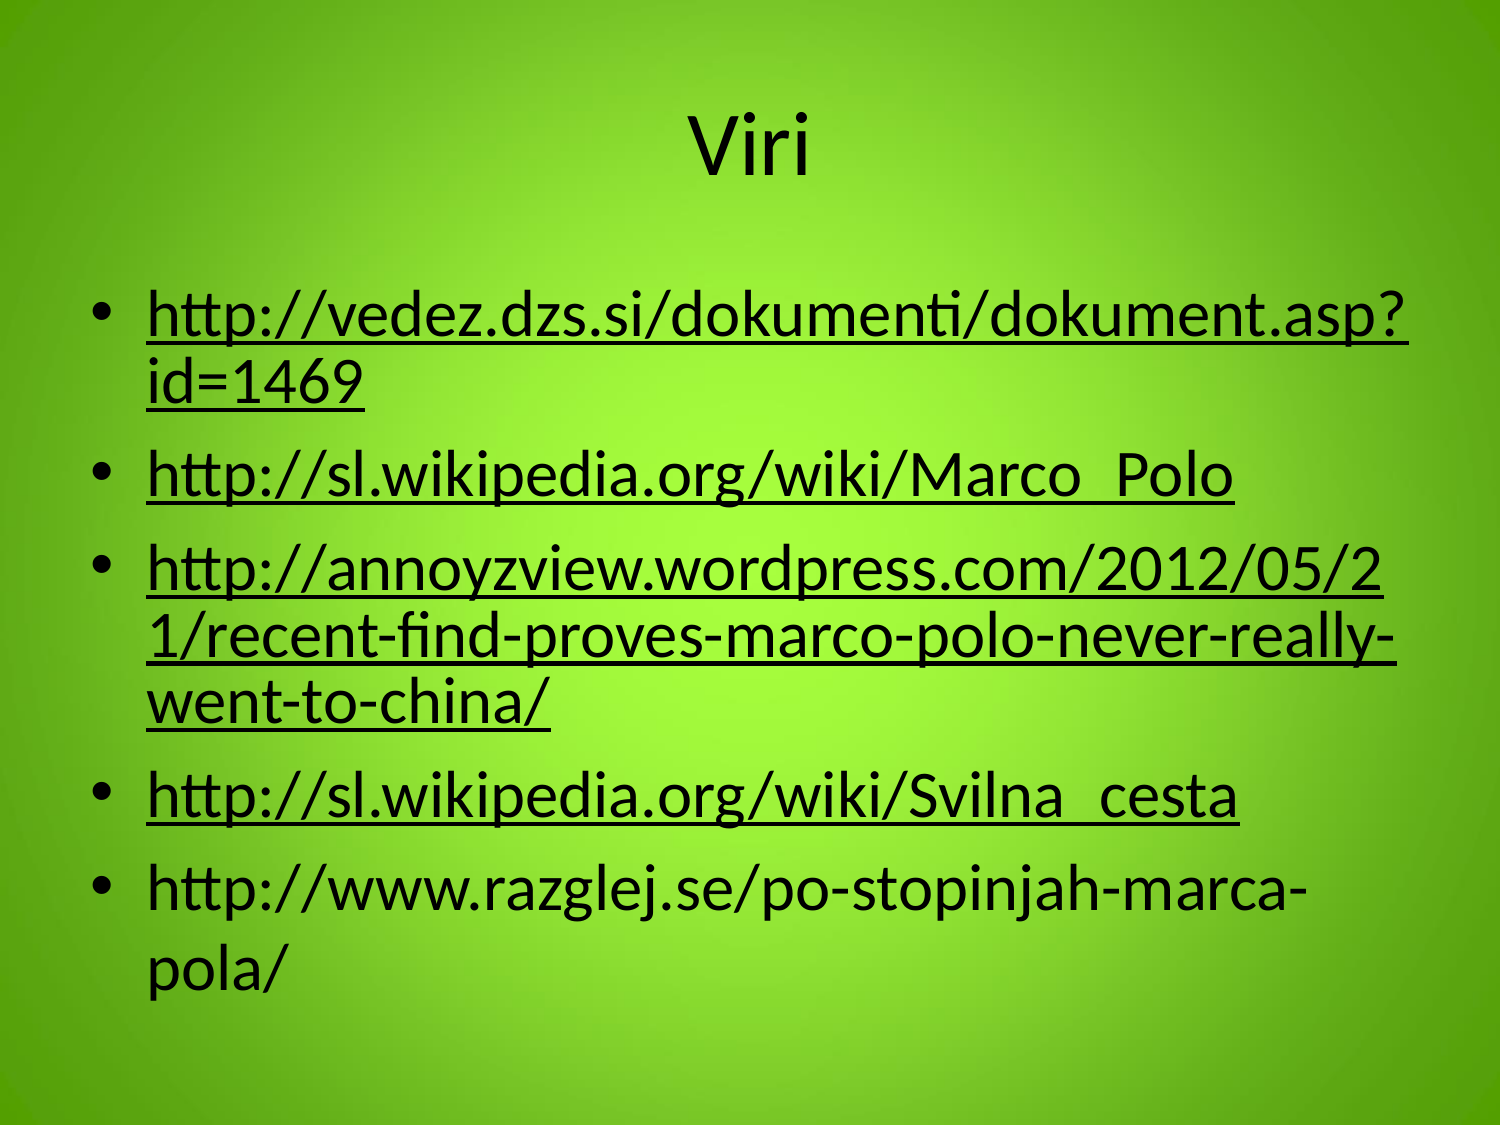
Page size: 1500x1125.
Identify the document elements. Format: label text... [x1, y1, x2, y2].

list http://vedez.dzs.si/dokumenti/dokument.asp?id=1469 http://sl.wikipedia.org/wiki/Marco_Polo http://annoyzview.wordpress.com/2012/05/21/recent-find-proves-marco-polo-never-really-went-to-china/ http://sl.wikipedia.org/wiki/Svilna_cesta http://www.razglej.se/po-stopinjah-marca-pola/ [75, 262, 1425, 1005]
title Viri [75, 45, 1425, 233]
picture [0, 0, 1500, 1125]
